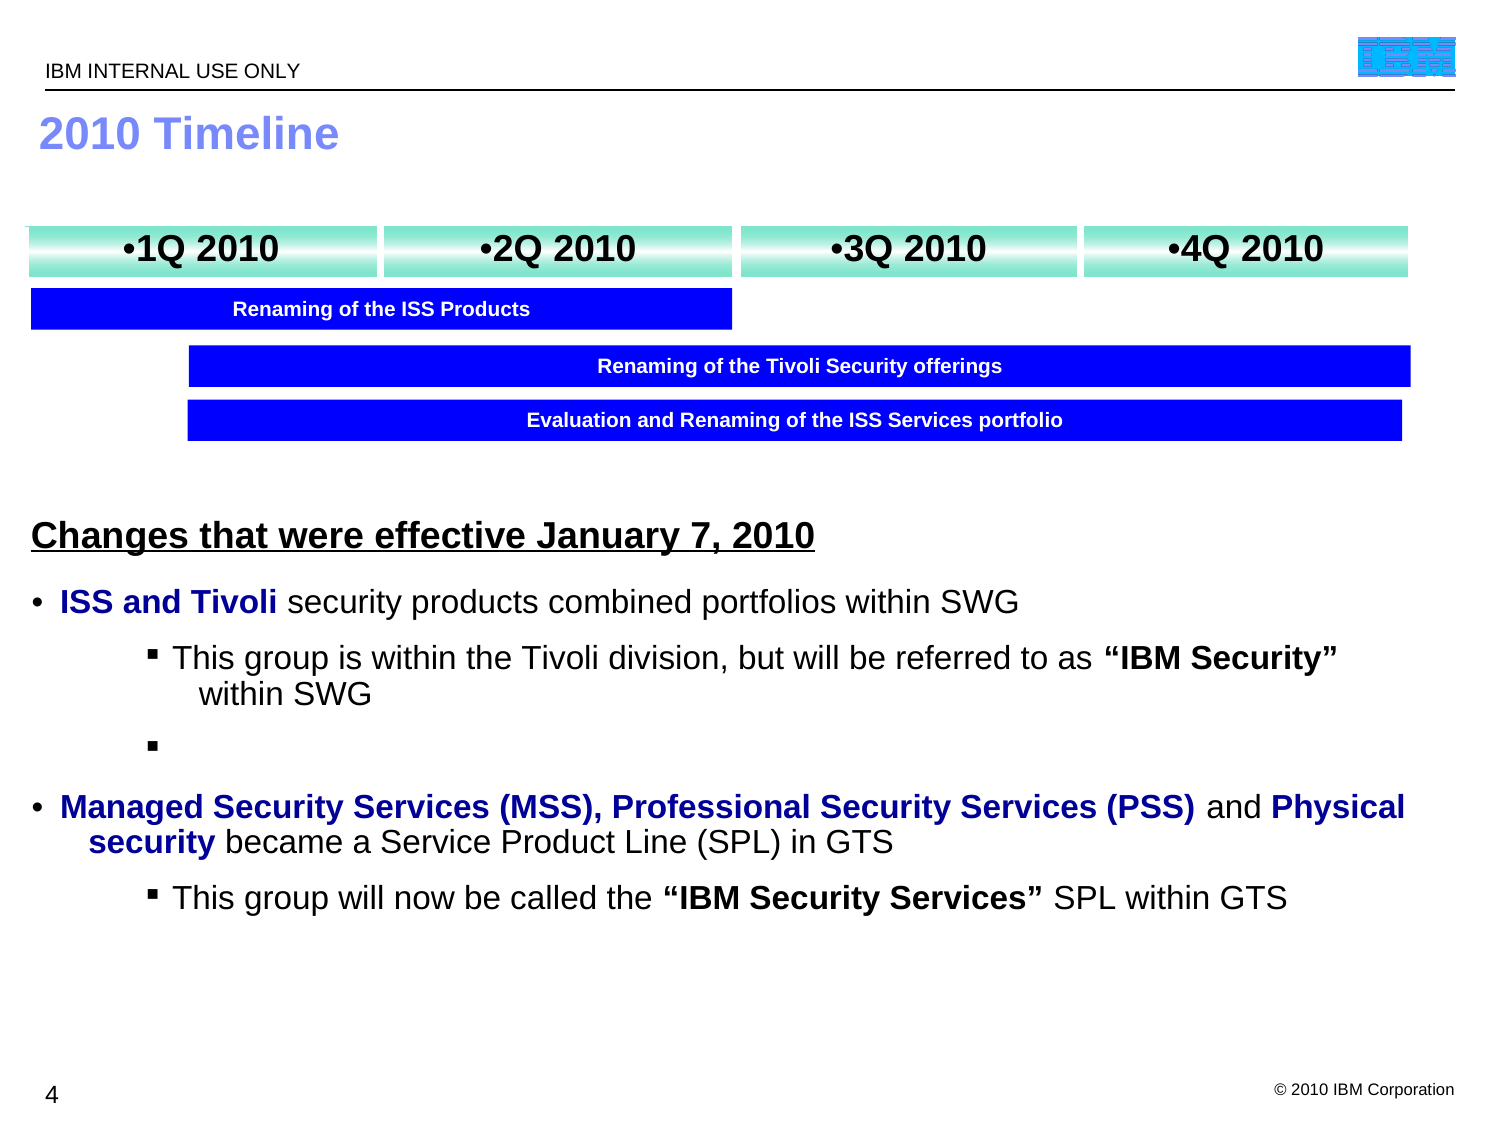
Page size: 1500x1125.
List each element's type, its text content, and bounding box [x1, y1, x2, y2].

text_box Evaluation and Renaming of the ISS Services portfolio [187, 399, 1403, 441]
text_box Changes that were effective January 7, 2010 [30, 516, 1418, 579]
text_box Renaming of the ISS Products [31, 288, 733, 330]
title 2010 Timeline [24, 103, 1450, 214]
text_box 2Q 2010 [384, 226, 732, 277]
text_box 4Q 2010 [1084, 226, 1408, 277]
text_box ISS and Tivoli security products combined portfolios within SWG This group is within the Tivoli division, but will be referred to as “IBM Security” within SWG Managed Security Services (MSS), Professional Security Services (PSS) and Physical security became a Service Product Line (SPL) in GTS This group will now be called the “IBM Security Services” SPL within GTS [31, 585, 1424, 921]
text_box 1Q 2010 [29, 226, 377, 277]
text_box Renaming of the Tivoli Security offerings [188, 345, 1411, 387]
text_box 3Q 2010 [741, 226, 1077, 277]
